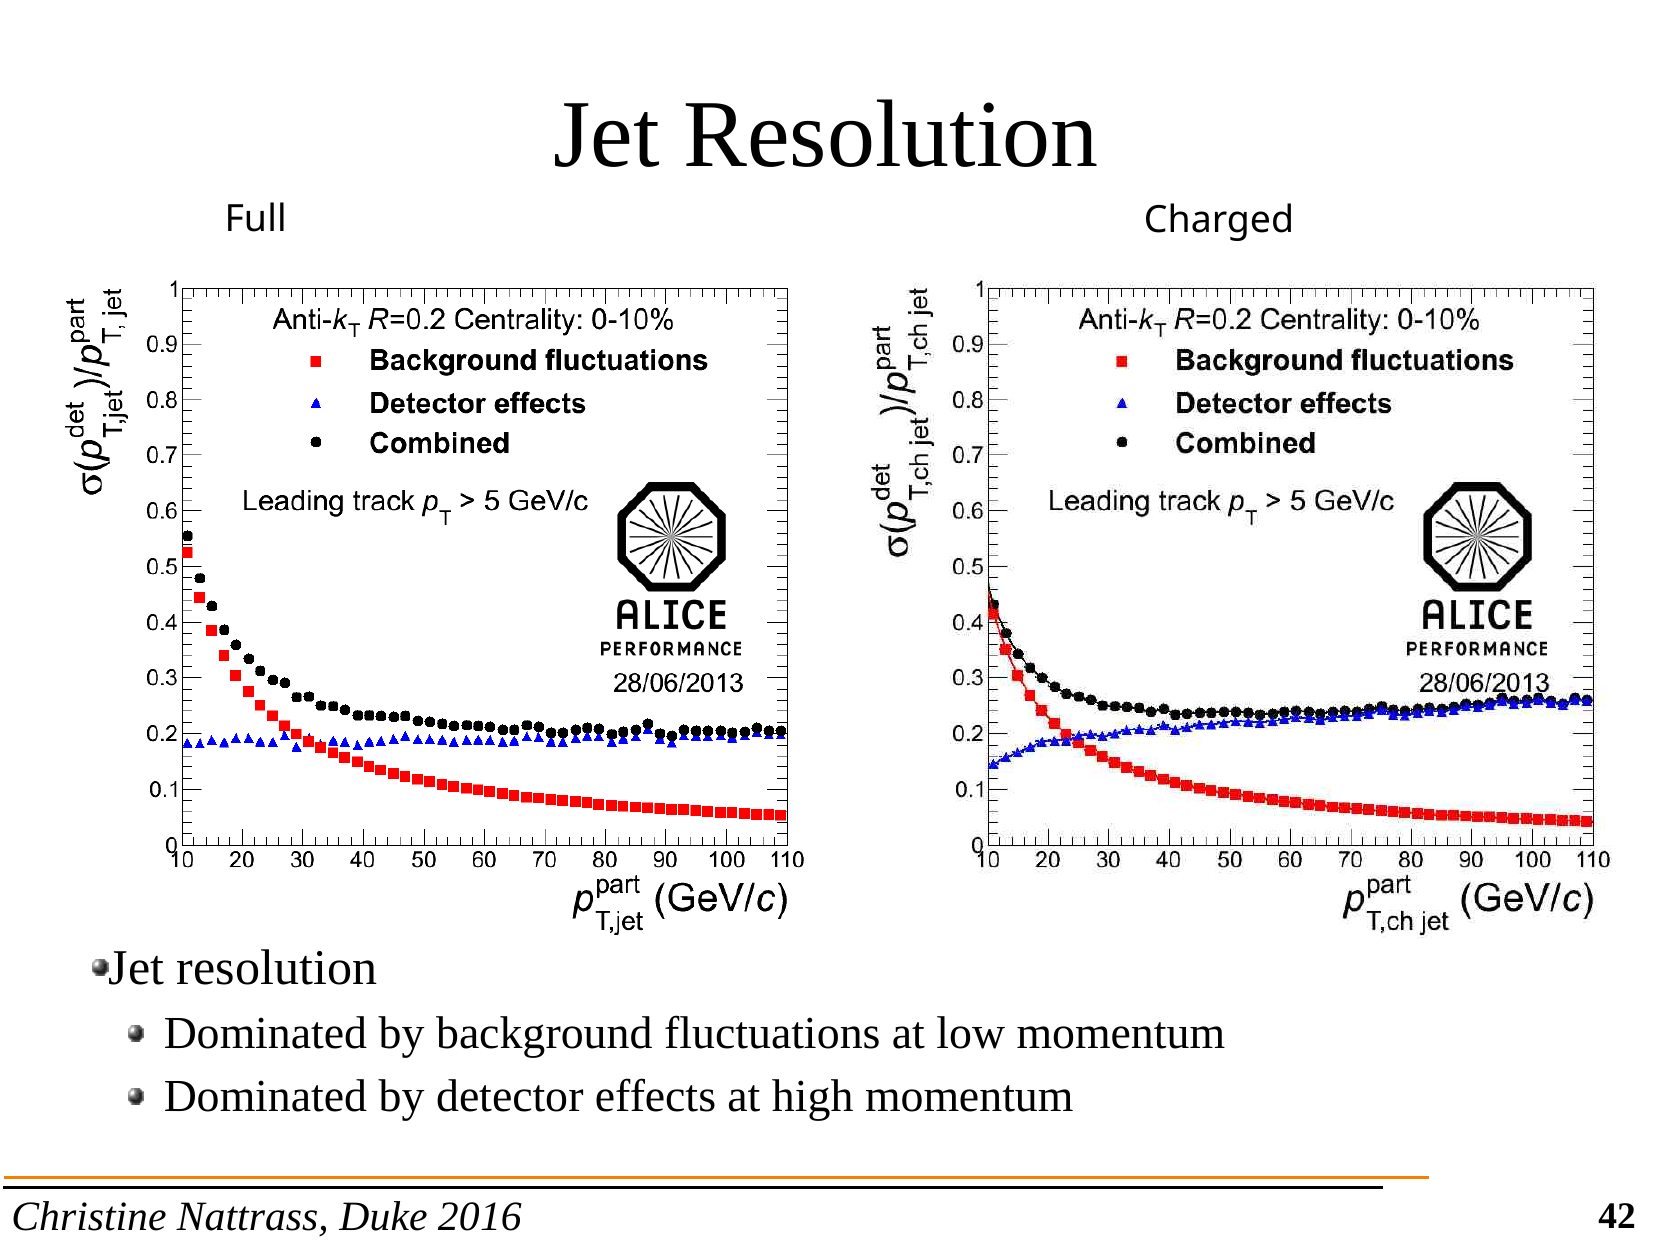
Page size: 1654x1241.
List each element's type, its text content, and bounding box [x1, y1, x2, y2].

picture [20, 253, 1633, 949]
text_box Jet resolution Dominated by background fluctuations at low momentum Dominated by detector effects at high momentum [20, 949, 1619, 1159]
text_box Charged [1129, 187, 1619, 247]
title Jet Resolution [99, 19, 1554, 193]
picture [128, 1025, 144, 1042]
picture [128, 1088, 144, 1105]
picture [92, 959, 109, 976]
text_box Full [209, 187, 700, 247]
